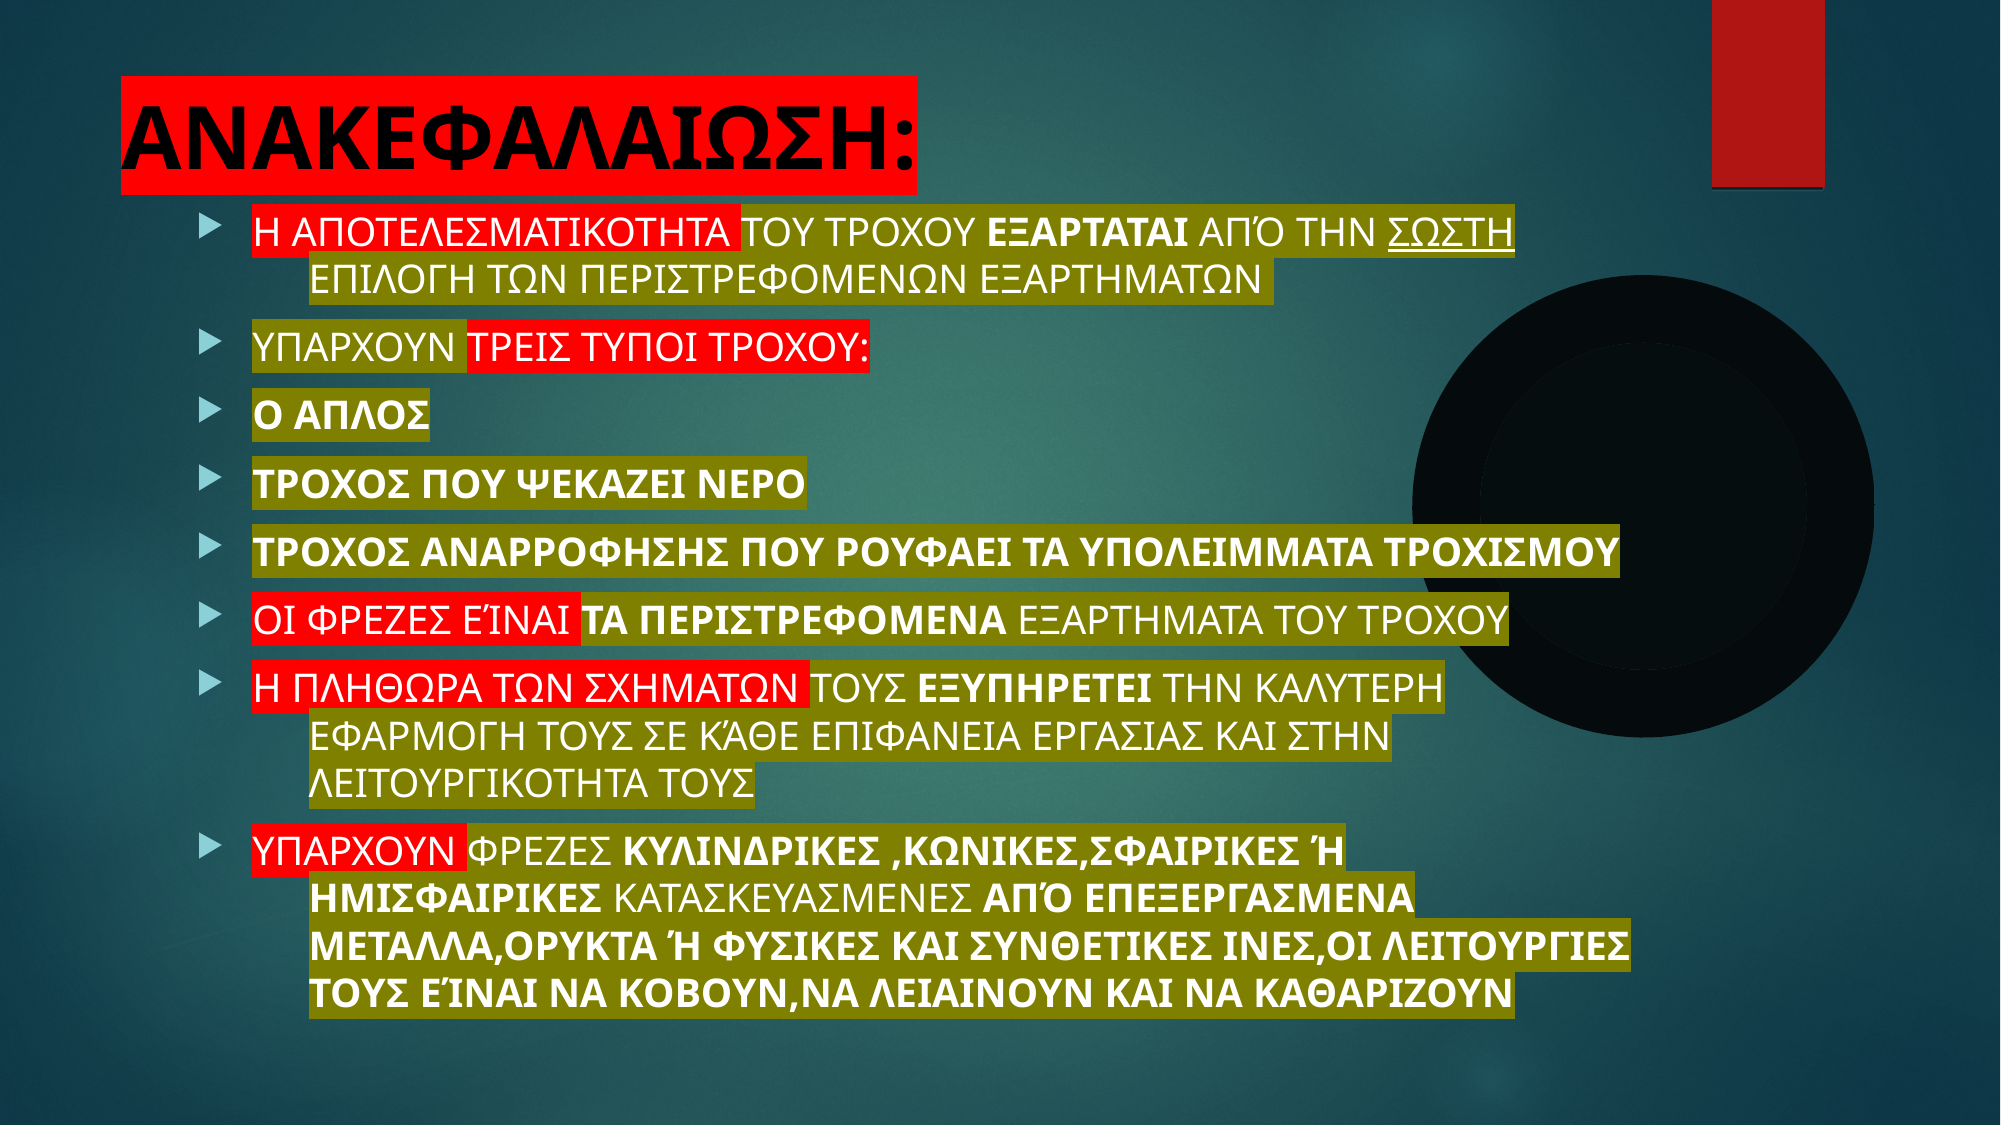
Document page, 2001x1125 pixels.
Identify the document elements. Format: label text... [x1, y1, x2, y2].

title ΑΝΑΚΕΦΑΛΑΙΩΣΗ: [106, 74, 1033, 246]
list Η ΑΠΟΤΕΛΕΣΜΑΤΙΚΟΤΗΤΑ ΤΟΥ ΤΡΟΧΟΥ ΕΞΑΡΤΑΤΑΙ ΑΠΌ ΤΗΝ ΣΩΣΤΗ ΕΠΙΛΟΓΗ ΤΩΝ ΠΕΡΙΣΤΡΕΦΟΜΕΝΩΝ ΕΞΑΡΤΗΜΑΤΩΝ ΥΠΑΡΧΟΥΝ ΤΡΕΙΣ ΤΥΠΟΙ ΤΡΟΧΟΥ: Ο ΑΠΛΟΣ ΤΡΟΧΟΣ ΠΟΥ ΨΕΚΑΖΕΙ ΝΕΡΟ ΤΡΟΧΟΣ ΑΝΑΡΡΟΦΗΣΗΣ ΠΟΥ ΡΟΥΦΑΕΙ ΤΑ ΥΠΟΛΕΙΜΜΑΤΑ ΤΡΟΧΙΣΜΟΥ ΟΙ ΦΡΕΖΕΣ ΕΊΝΑΙ ΤΑ ΠΕΡΙΣΤΡΕΦΟΜΕΝΑ ΕΞΑΡΤΗΜΑΤΑ ΤΟΥ ΤΡΟΧΟΥ Η ΠΛΗΘΩΡΑ ΤΩΝ ΣΧΗΜΑΤΩΝ ΤΟΥΣ ΕΞΥΠΗΡΕΤΕΙ ΤΗΝ ΚΑΛΥΤΕΡΗ ΕΦΑΡΜΟΓΗ ΤΟΥΣ ΣΕ ΚΆΘΕ ΕΠΙΦΑΝΕΙΑ ΕΡΓΑΣΙΑΣ ΚΑΙ ΣΤΗΝ ΛΕΙΤΟΥΡΓΙΚΟΤΗΤΑ ΤΟΥΣ ΥΠΑΡΧΟΥΝ ΦΡΕΖΕΣ ΚΥΛΙΝΔΡΙΚΕΣ ,ΚΩΝΙΚΕΣ,ΣΦΑΙΡΙΚΕΣ Ή ΗΜΙΣΦΑΙΡΙΚΕΣ ΚΑΤΑΣΚΕΥΑΣΜΕΝΕΣ ΑΠΌ ΕΠΕΞΕΡΓΑΣΜΕΝΑ ΜΕΤΑΛΛΑ,ΟΡΥΚΤΑ Ή ΦΥΣΙΚΕΣ ΚΑΙ ΣΥΝΘΕΤΙΚΕΣ ΙΝΕΣ,ΟΙ ΛΕΙΤΟΥΡΓΙΕΣ ΤΟΥΣ ΕΊΝΑΙ ΝΑ ΚΟΒΟΥΝ,ΝΑ ΛΕΙΑΙΝΟΥΝ ΚΑΙ ΝΑ ΚΑΘΑΡΙΖΟΥΝ [181, 199, 1649, 1025]
